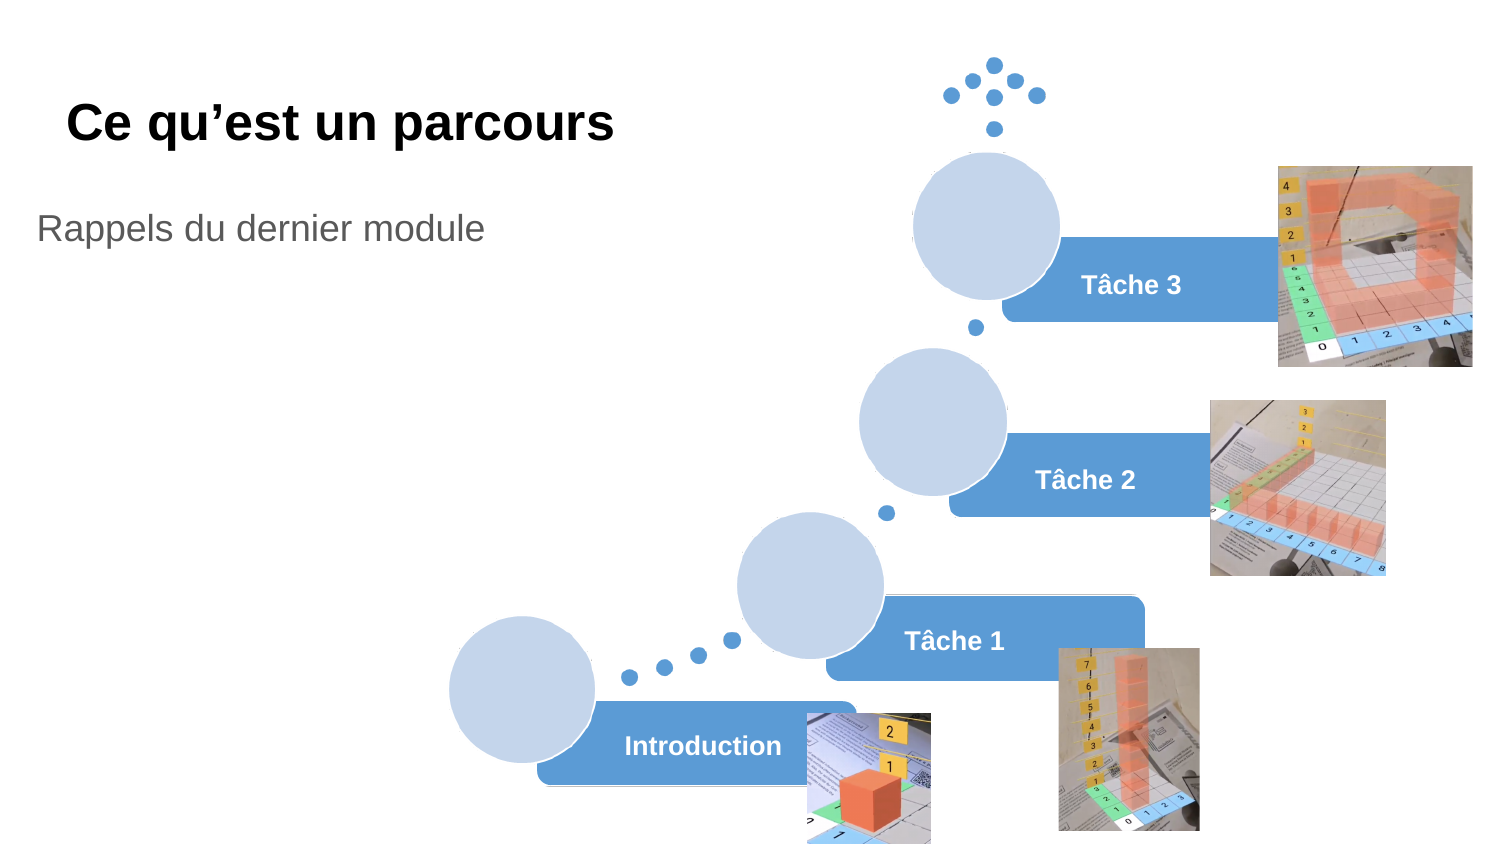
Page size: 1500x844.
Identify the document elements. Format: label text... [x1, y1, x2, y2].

picture [251, 0, 1500, 844]
text_box Tâche 1 [889, 608, 1129, 672]
list Rappels du dernier module [21, 182, 1420, 743]
title Ce qu’est un parcours [51, 72, 1449, 167]
text_box Introduction [609, 713, 807, 777]
text_box Tâche 3 [1066, 252, 1278, 316]
picture [1210, 400, 1386, 576]
text_box Tâche 2 [1020, 447, 1210, 511]
